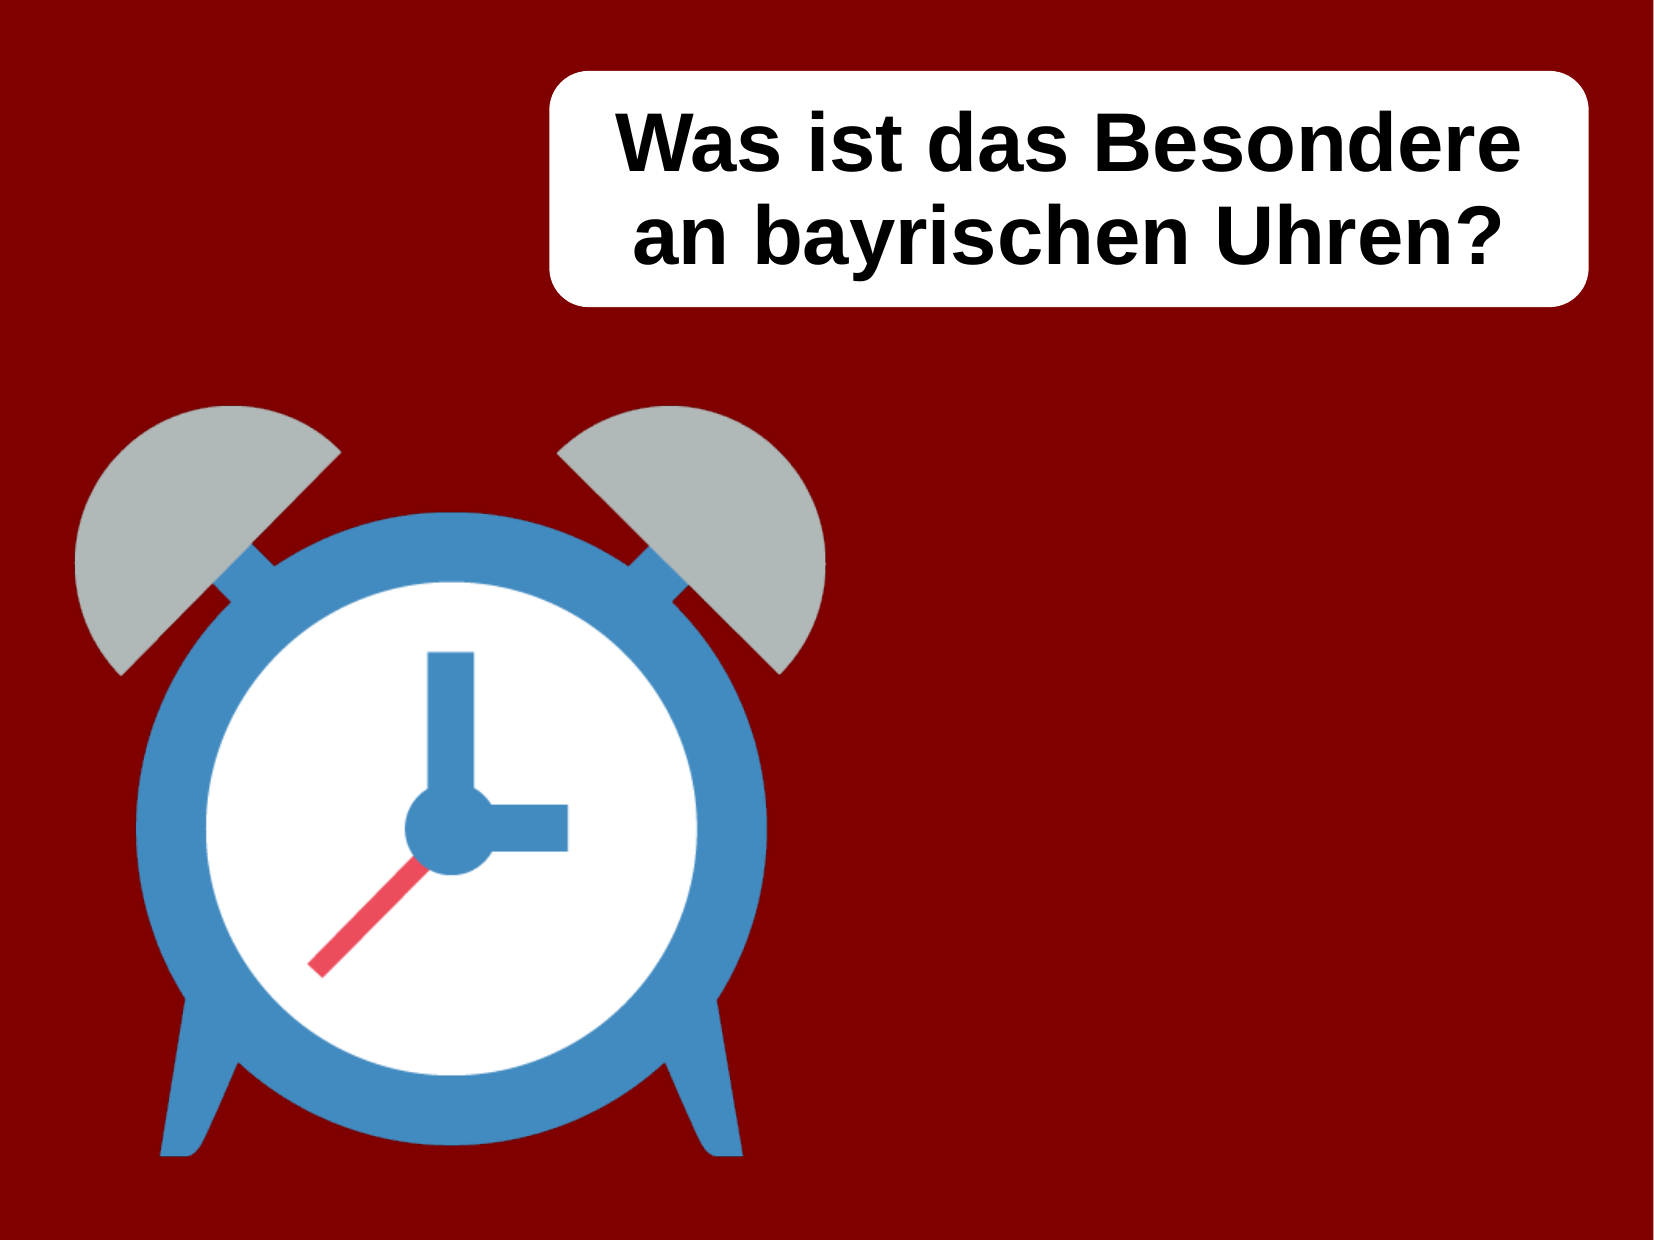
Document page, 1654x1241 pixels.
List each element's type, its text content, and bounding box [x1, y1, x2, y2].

text_box Was ist das Besondere an bayrischen Uhren? [561, 88, 1577, 313]
picture [50, 381, 851, 1182]
text_box [549, 70, 1589, 296]
